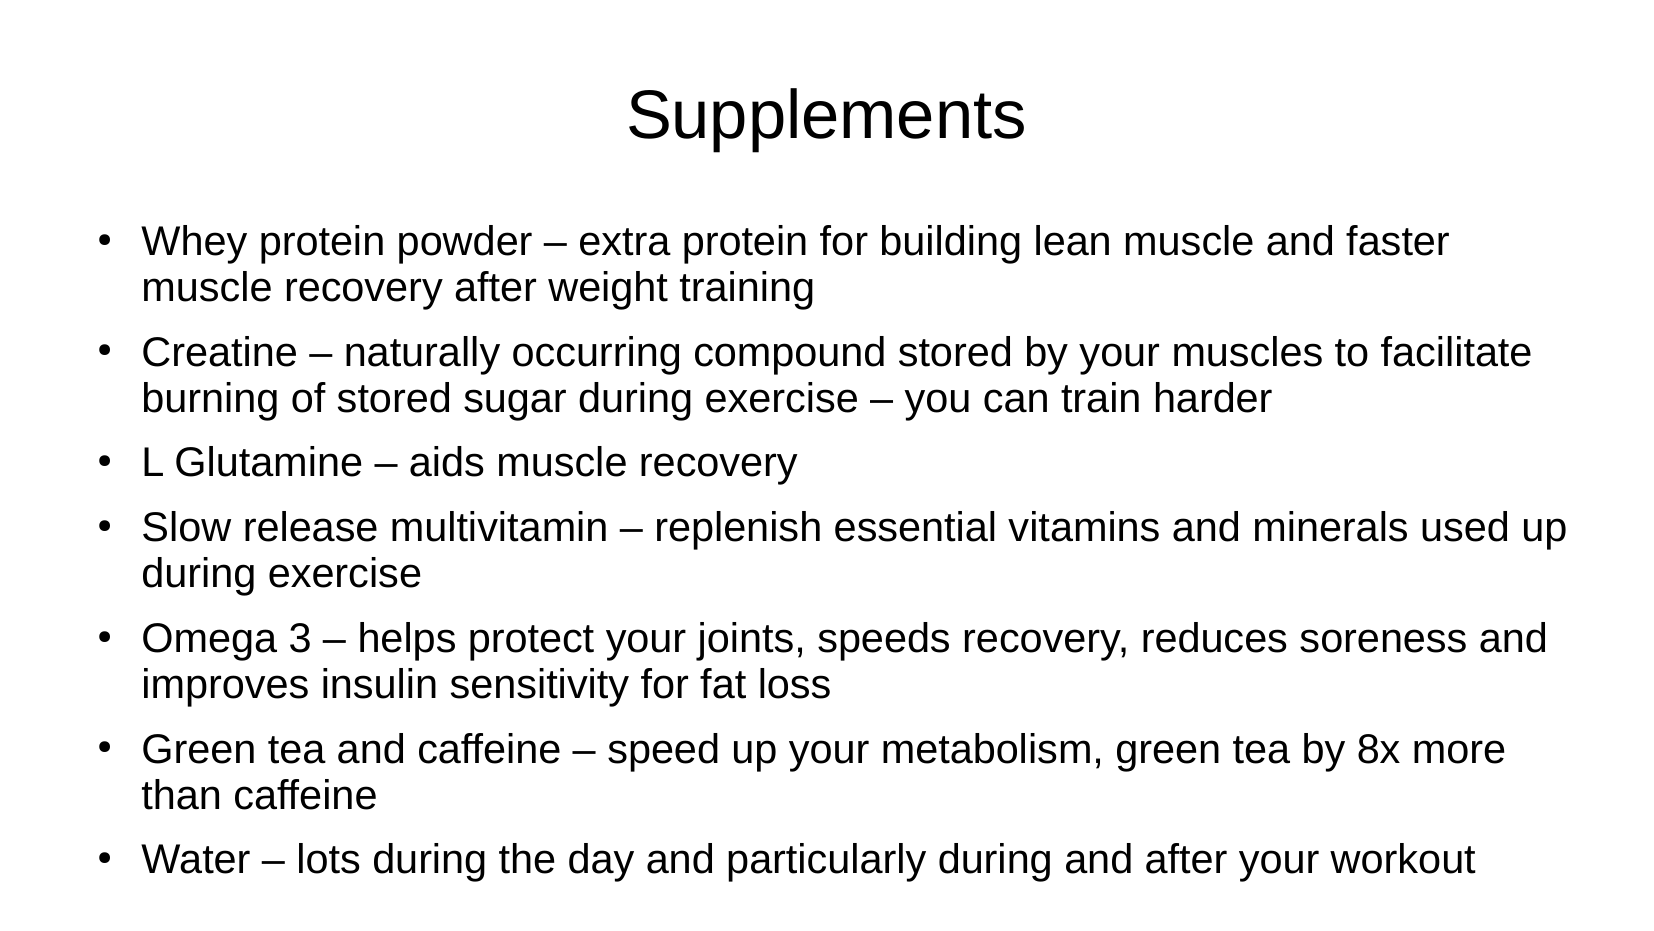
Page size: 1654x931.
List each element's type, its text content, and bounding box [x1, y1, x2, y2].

title Supplements [82, 37, 1571, 193]
list Whey protein powder – extra protein for building lean muscle and faster muscle recovery after weight training Creatine – naturally occurring compound stored by your muscles to facilitate burning of stored sugar during exercise – you can train harder L Glutamine – aids muscle recovery Slow release multivitamin – replenish essential vitamins and minerals used up during exercise Omega 3 – helps protect your joints, speeds recovery, reduces soreness and improves insulin sensitivity for fat loss Green tea and caffeine – speed up your metabolism, green tea by 8x more than caffeine Water – lots during the day and particularly during and after your workout [82, 217, 1571, 886]
